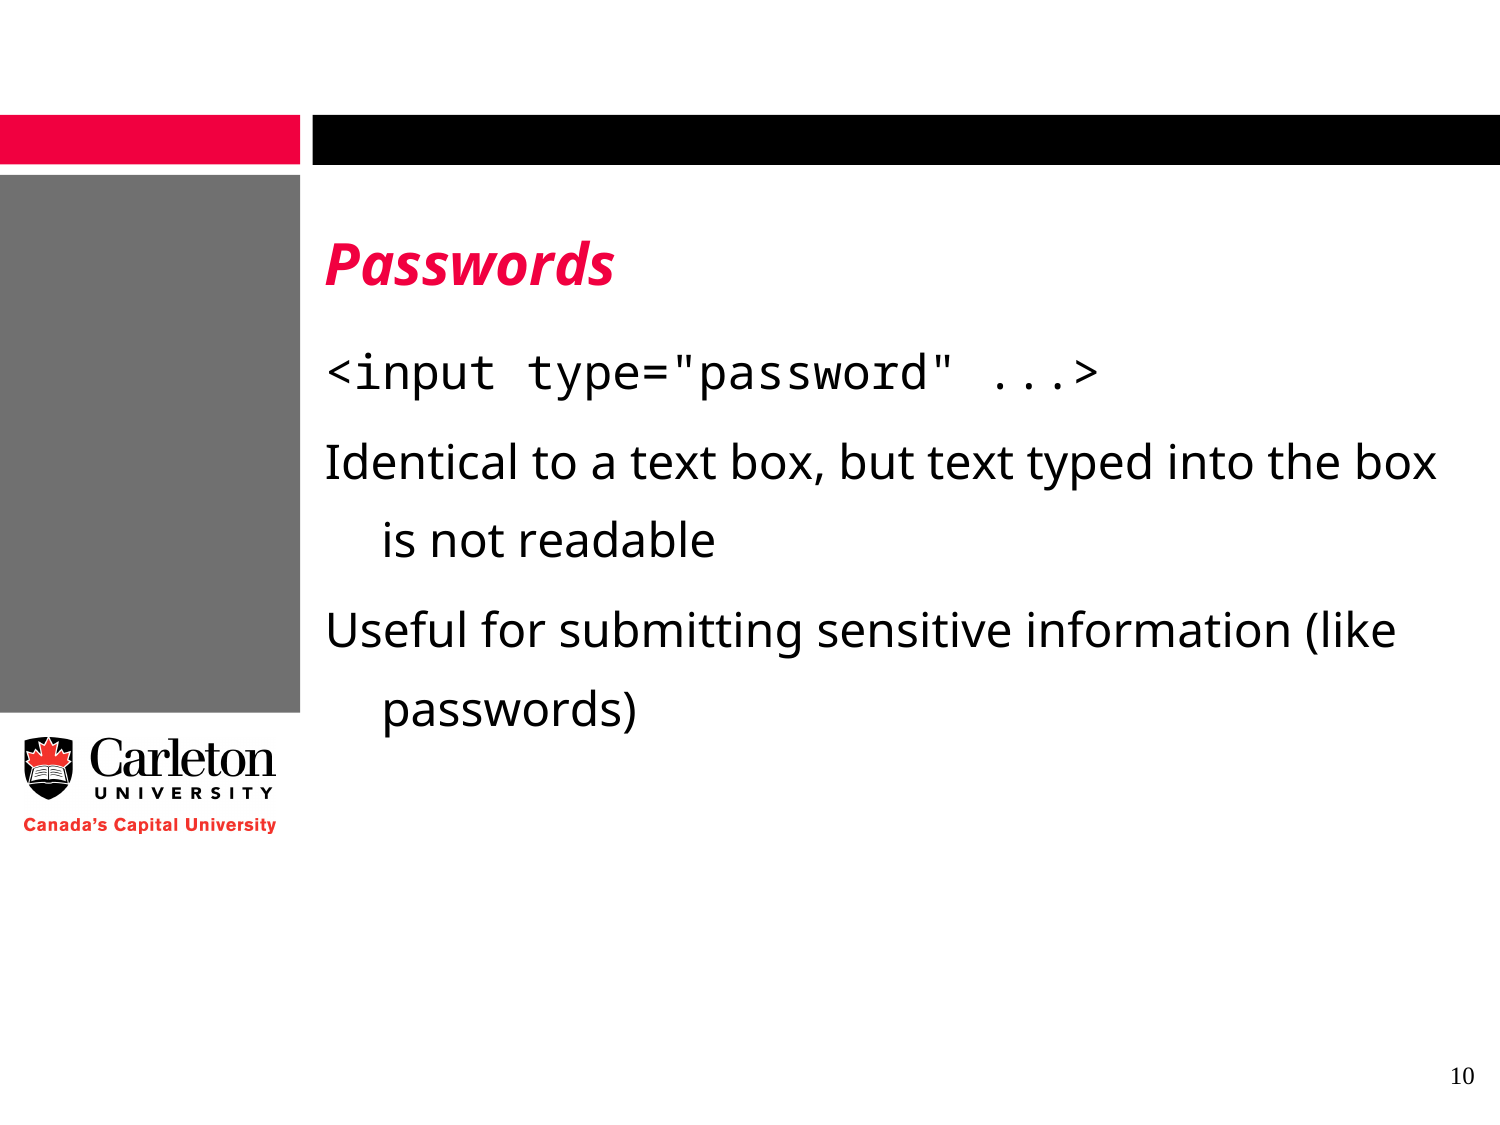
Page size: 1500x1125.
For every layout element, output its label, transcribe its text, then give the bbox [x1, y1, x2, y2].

picture [24, 737, 276, 834]
list <input type="password" ...> Identical to a text box, but text typed into the box is not readable Useful for submitting sensitive information (like passwords) [324, 324, 1450, 713]
title Passwords [324, 194, 1450, 324]
